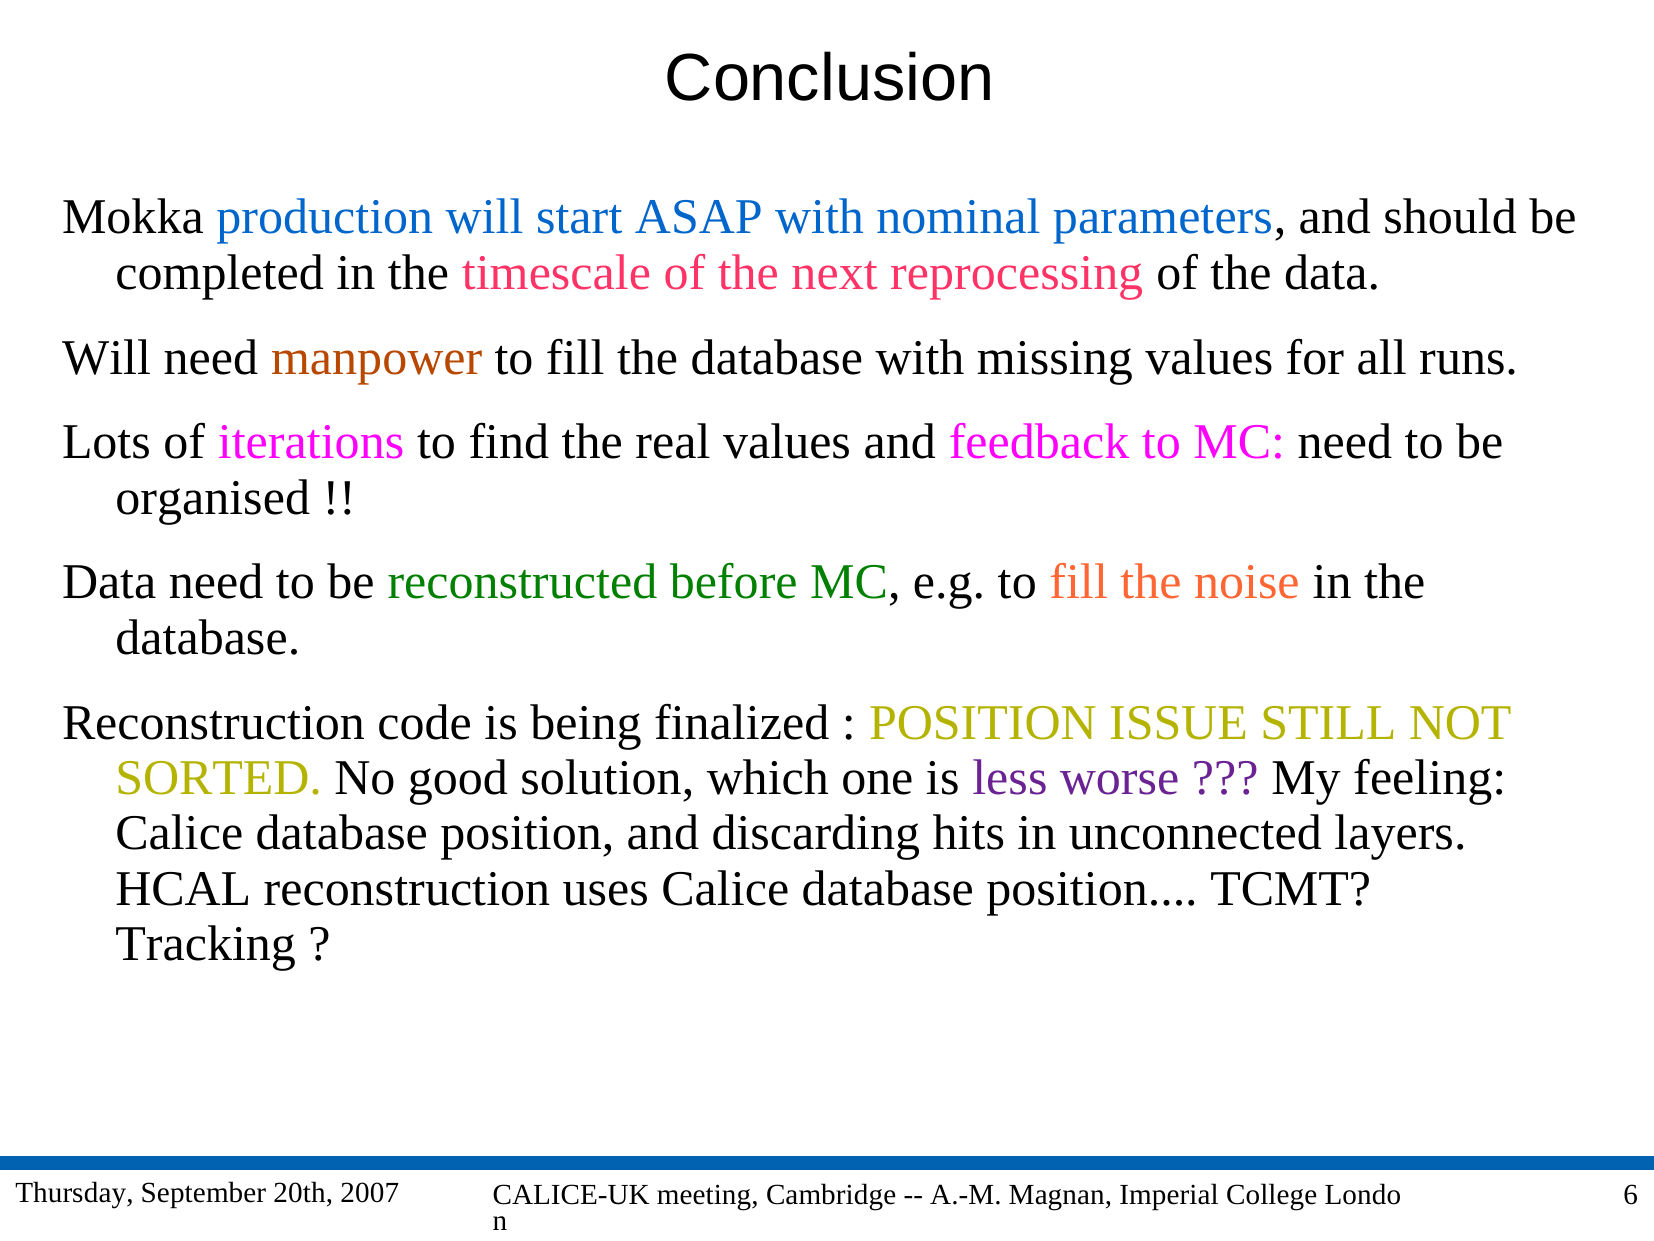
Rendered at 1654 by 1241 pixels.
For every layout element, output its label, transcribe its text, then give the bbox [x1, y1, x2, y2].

title Conclusion [123, 23, 1536, 132]
list Mokka production will start ASAP with nominal parameters, and should be completed in the timescale of the next reprocessing of the data. Will need manpower to fill the database with missing values for all runs. Lots of iterations to find the real values and feedback to MC: need to be organised !! Data need to be reconstructed before MC, e.g. to fill the noise in the database. Reconstruction code is being finalized : POSITION ISSUE STILL NOT SORTED. No good solution, which one is less worse ??? My feeling: Calice database position, and discarding hits in unconnected layers. HCAL reconstruction uses Calice database position.... TCMT? Tracking ? [44, 189, 1594, 1139]
